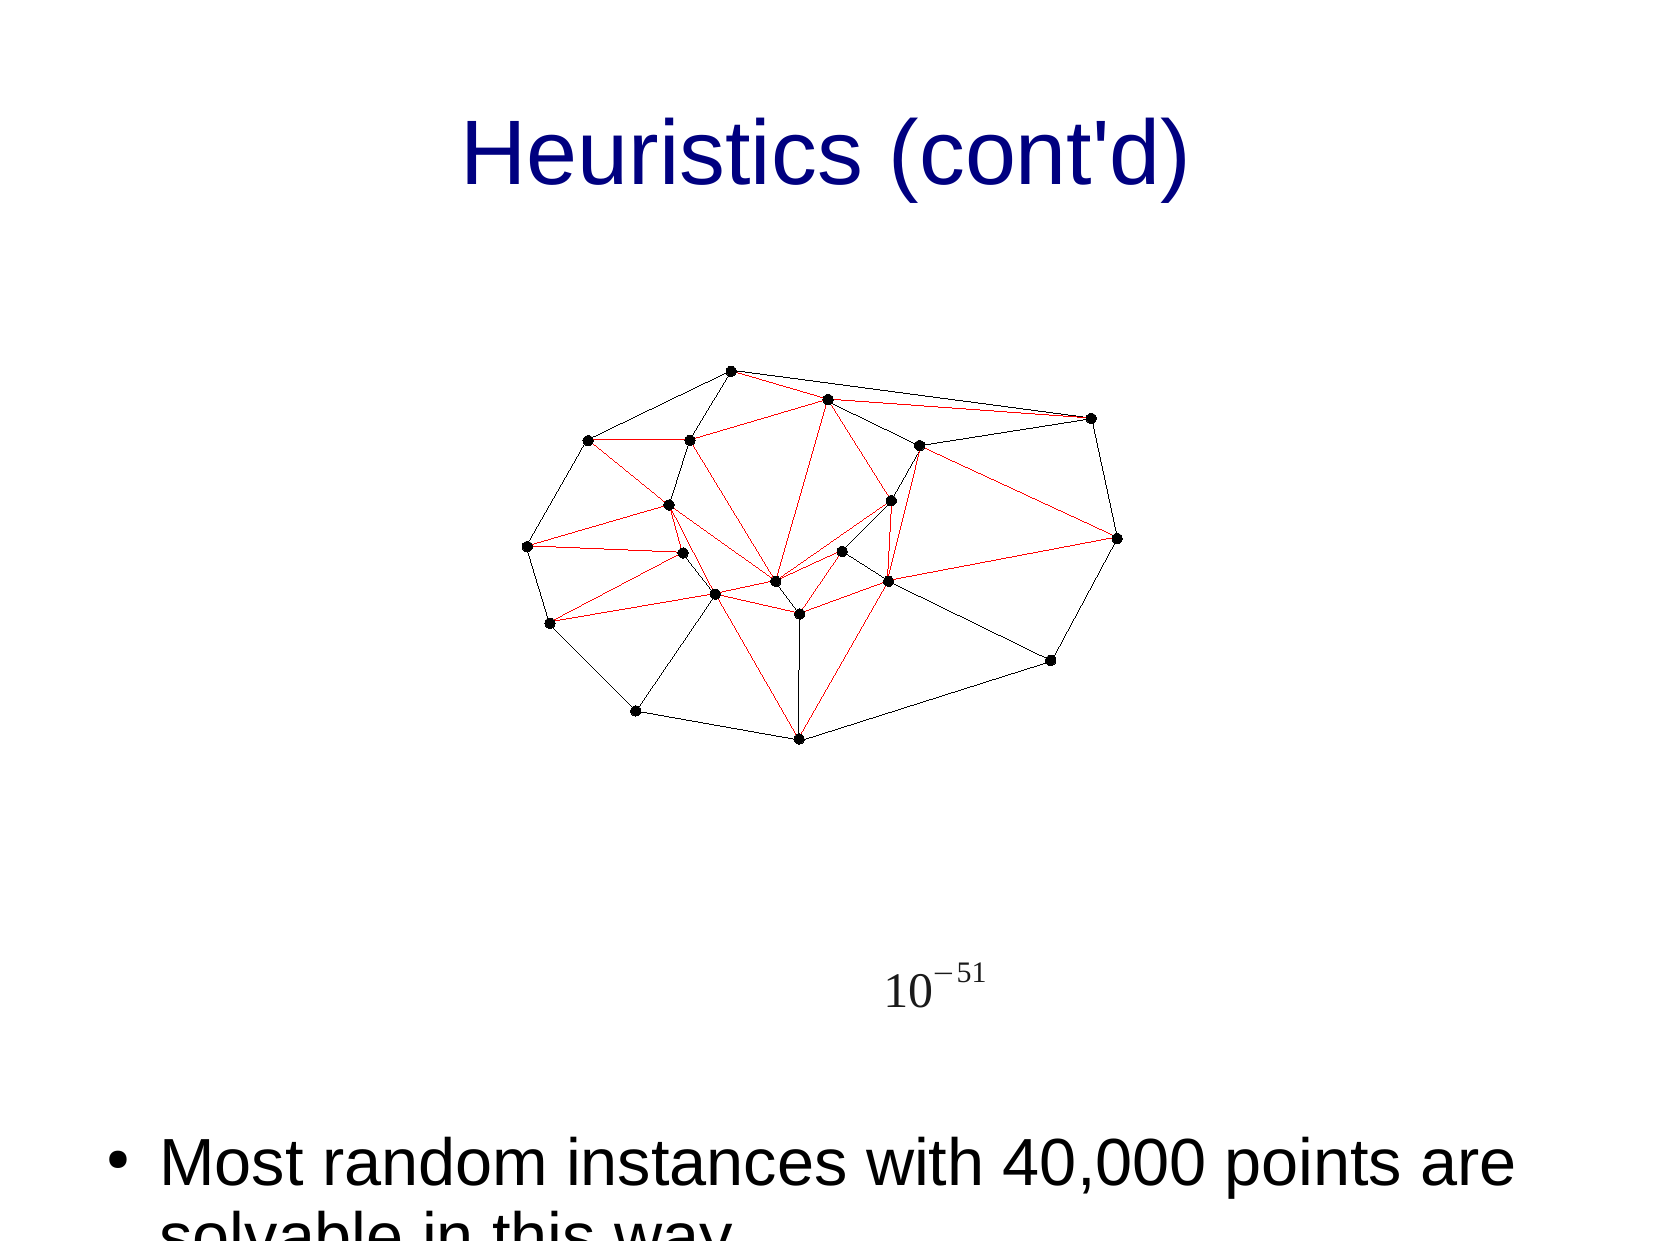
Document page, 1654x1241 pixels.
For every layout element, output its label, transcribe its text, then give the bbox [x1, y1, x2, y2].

list Most random instances with 40,000 points are solvable in this way. [Dickerson et al. '97] For random instances the expected number of components of LMT-skeleton is Ω(n). (with astronomically small constant ). [Bose et al. '02] [88, 290, 1577, 1109]
text_box [1086, 413, 1097, 424]
text_box [770, 576, 781, 587]
text_box [886, 495, 897, 506]
title Heuristics (cont'd) [82, 49, 1571, 257]
text_box [793, 733, 805, 745]
text_box [883, 576, 894, 587]
text_box [794, 608, 805, 620]
text_box [663, 499, 675, 511]
text_box [710, 589, 721, 600]
text_box [582, 435, 594, 446]
text_box [677, 547, 689, 559]
text_box [822, 394, 834, 405]
text_box [544, 618, 556, 629]
text_box [522, 541, 533, 552]
text_box [837, 546, 848, 557]
text_box [726, 366, 737, 377]
chart [877, 955, 993, 1019]
text_box [1112, 533, 1123, 544]
text_box [914, 440, 925, 451]
text_box [630, 705, 641, 717]
text_box [684, 435, 696, 446]
